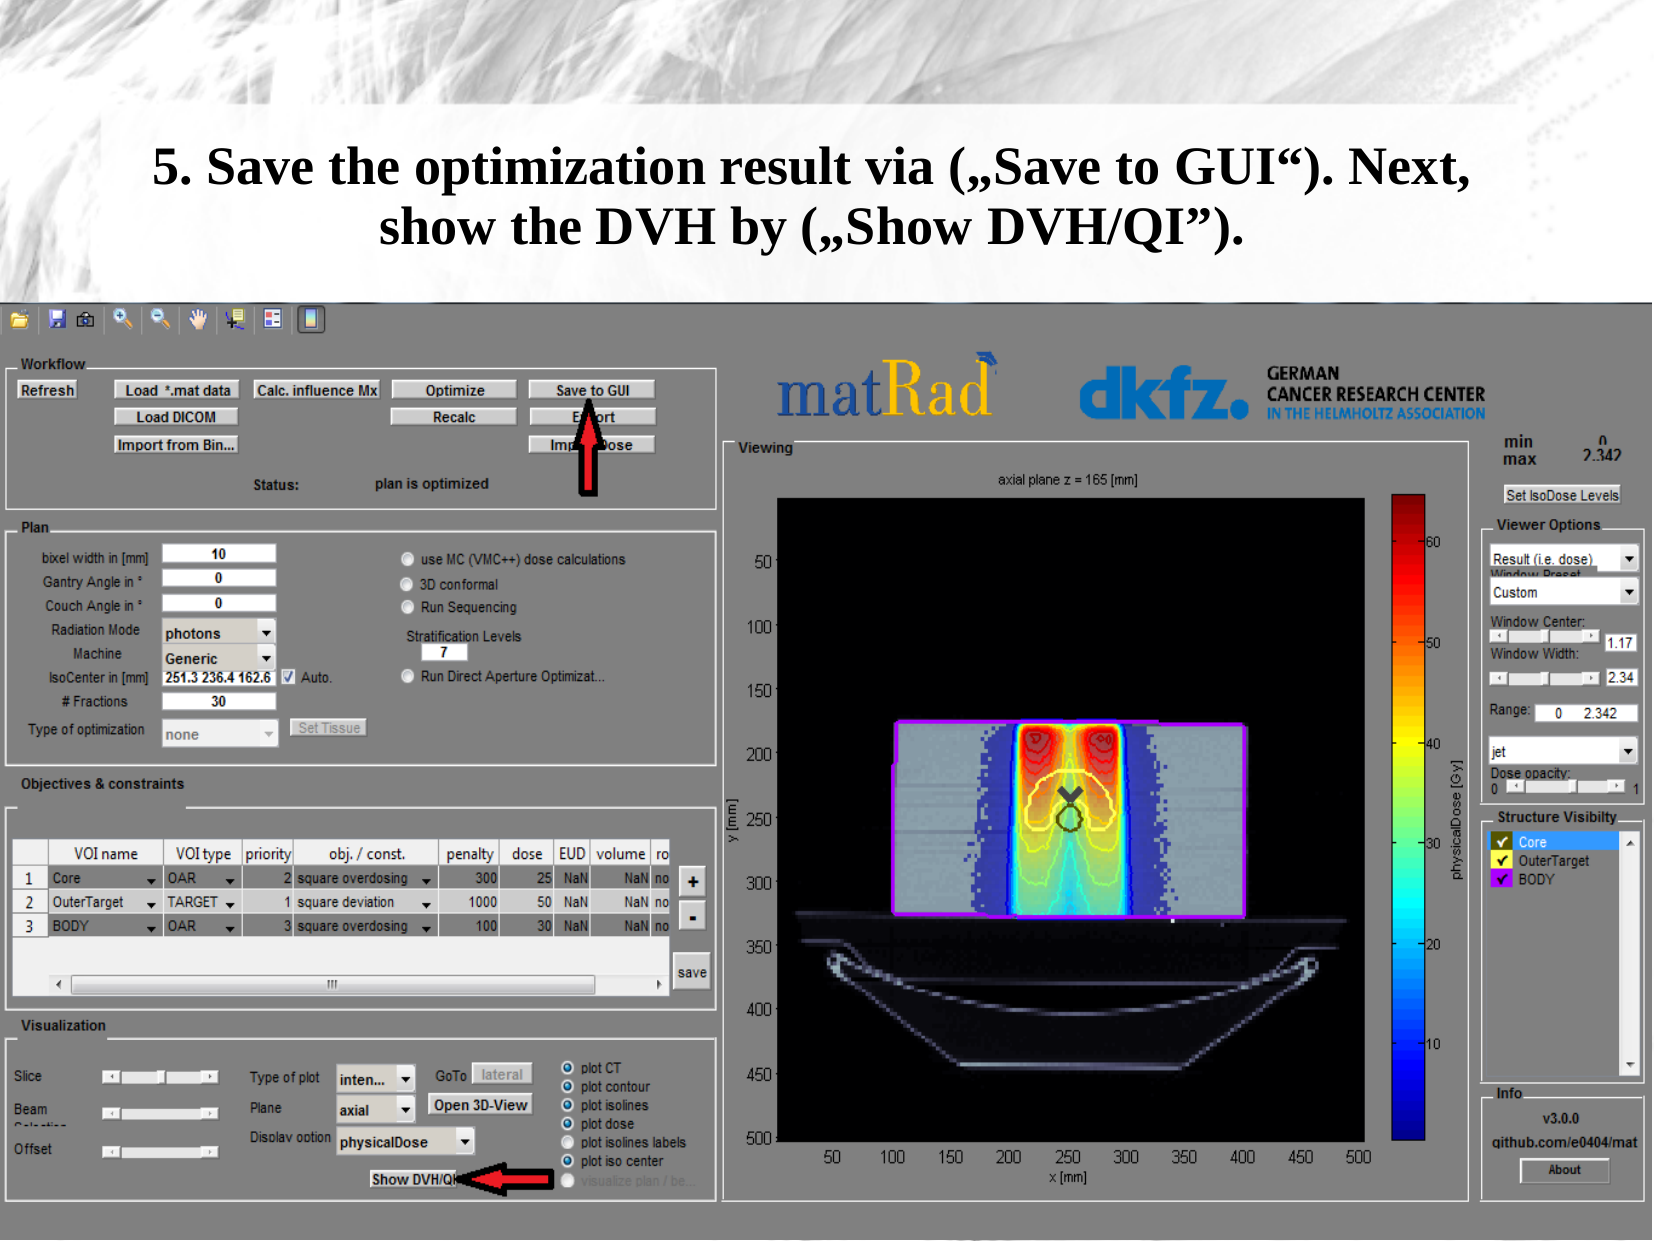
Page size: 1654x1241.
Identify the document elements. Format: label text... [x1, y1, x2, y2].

picture [0, 0, 1654, 1241]
title 5. Save the optimization result via („Save to GUI“). Next, show the DVH by („Show DVH/QI”). [118, 112, 1506, 281]
